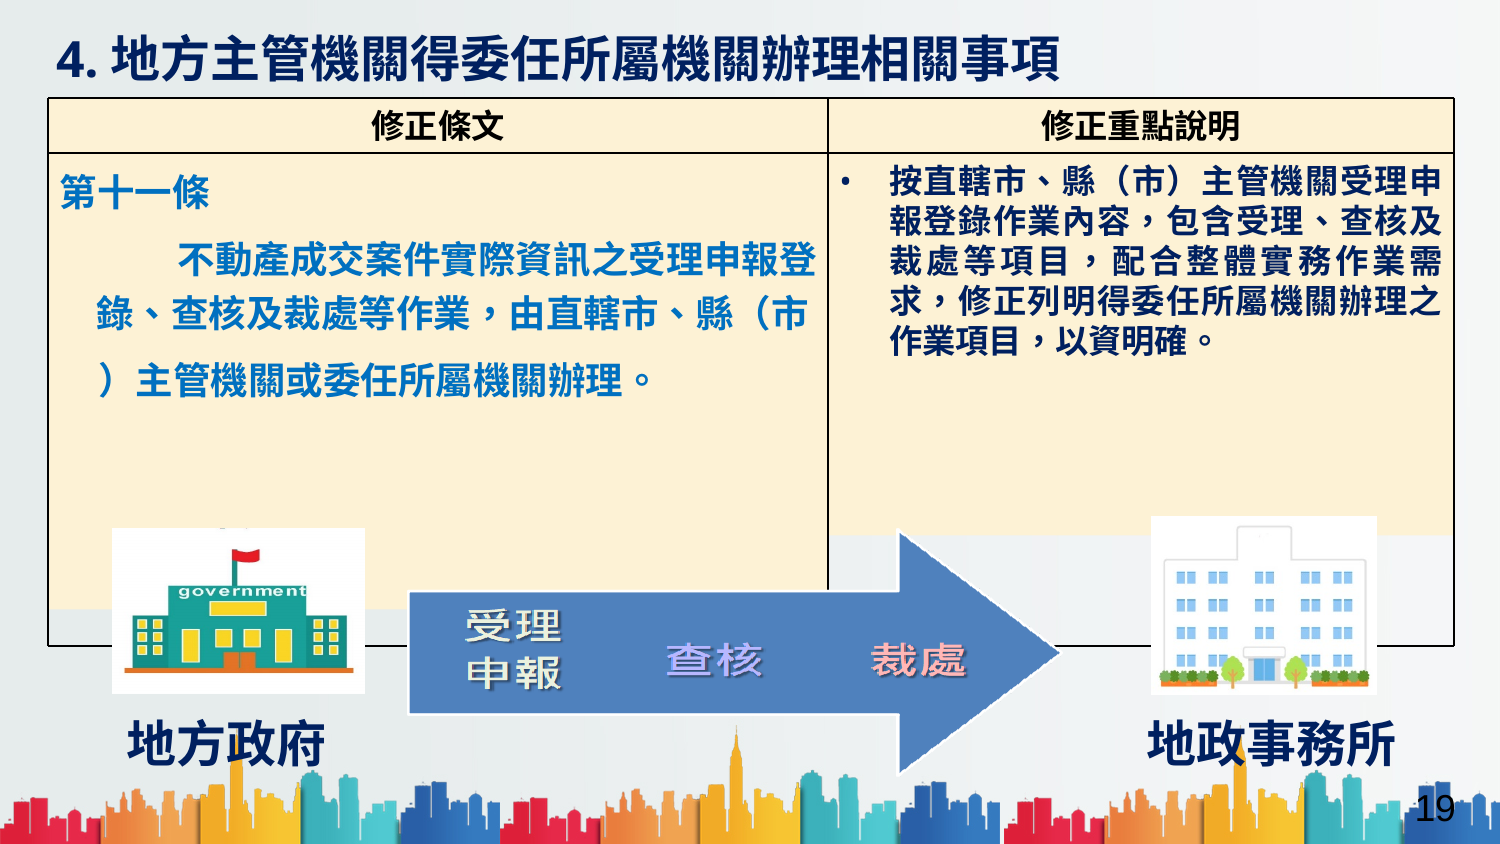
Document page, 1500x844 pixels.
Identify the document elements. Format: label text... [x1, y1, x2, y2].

picture [0, 0, 1500, 844]
text_box 按直轄市、縣（市）主管機關受理申報登錄作業內容，包含受理、查核及裁處等項目，配合整體實務作業需求，修正列明得委任所屬機關辦理之作業項目，以資明確。 [829, 154, 1453, 536]
text_box 地政事務所 [1127, 705, 1416, 781]
text_box 第十一條 不動產成交案件實際資訊之受理申報登錄、查核及裁處等作業，由直轄市、縣（市 ）主管機關或委任所屬機關辦理。 [49, 154, 827, 610]
text_box 地方政府 [112, 705, 363, 781]
text_box 4.地方主管機關得委任所屬機關辦理相關事項 [41, 19, 1134, 95]
text_box 修正重點說明 [829, 99, 1453, 152]
text_box 修正條文 [49, 99, 827, 152]
text_box 19 [1399, 776, 1500, 837]
